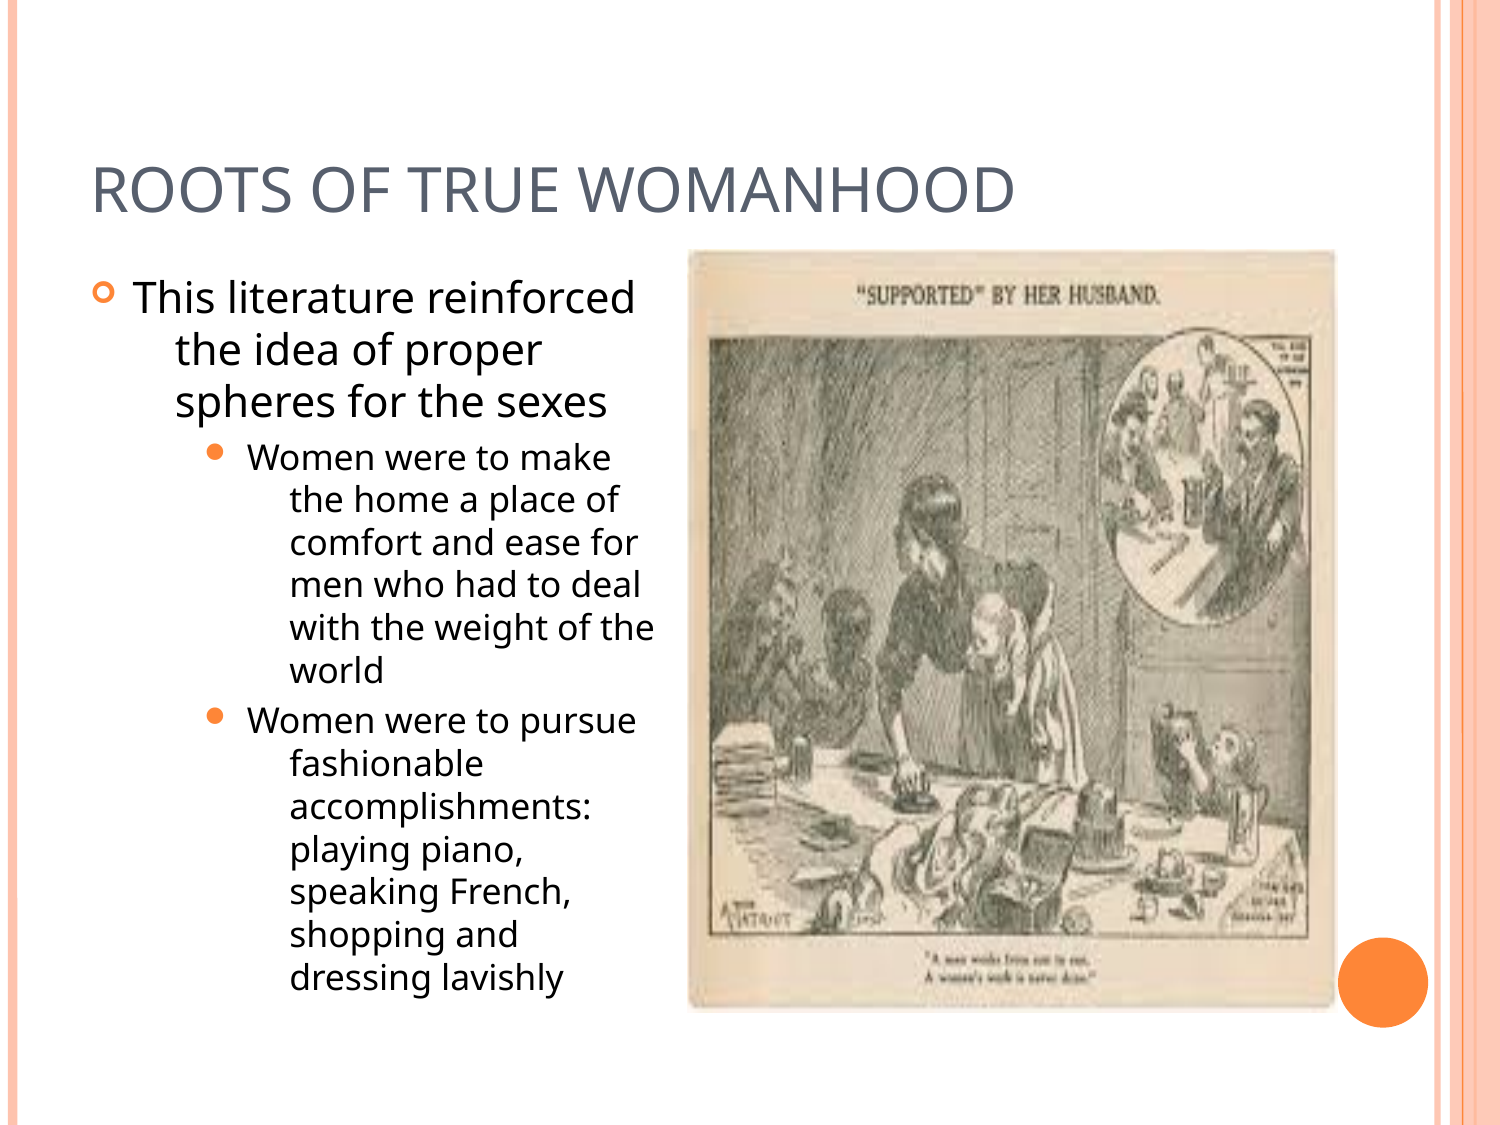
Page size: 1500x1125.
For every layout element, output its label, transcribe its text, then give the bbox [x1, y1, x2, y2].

title Roots of True Womanhood [75, 45, 1300, 233]
picture [687, 249, 1338, 1013]
list This literature reinforced the idea of proper spheres for the sexes Women were to make the home a place of comfort and ease for men who had to deal with the weight of the world Women were to pursue fashionable accomplishments: playing piano, speaking French, shopping and dressing lavishly [75, 262, 676, 1013]
